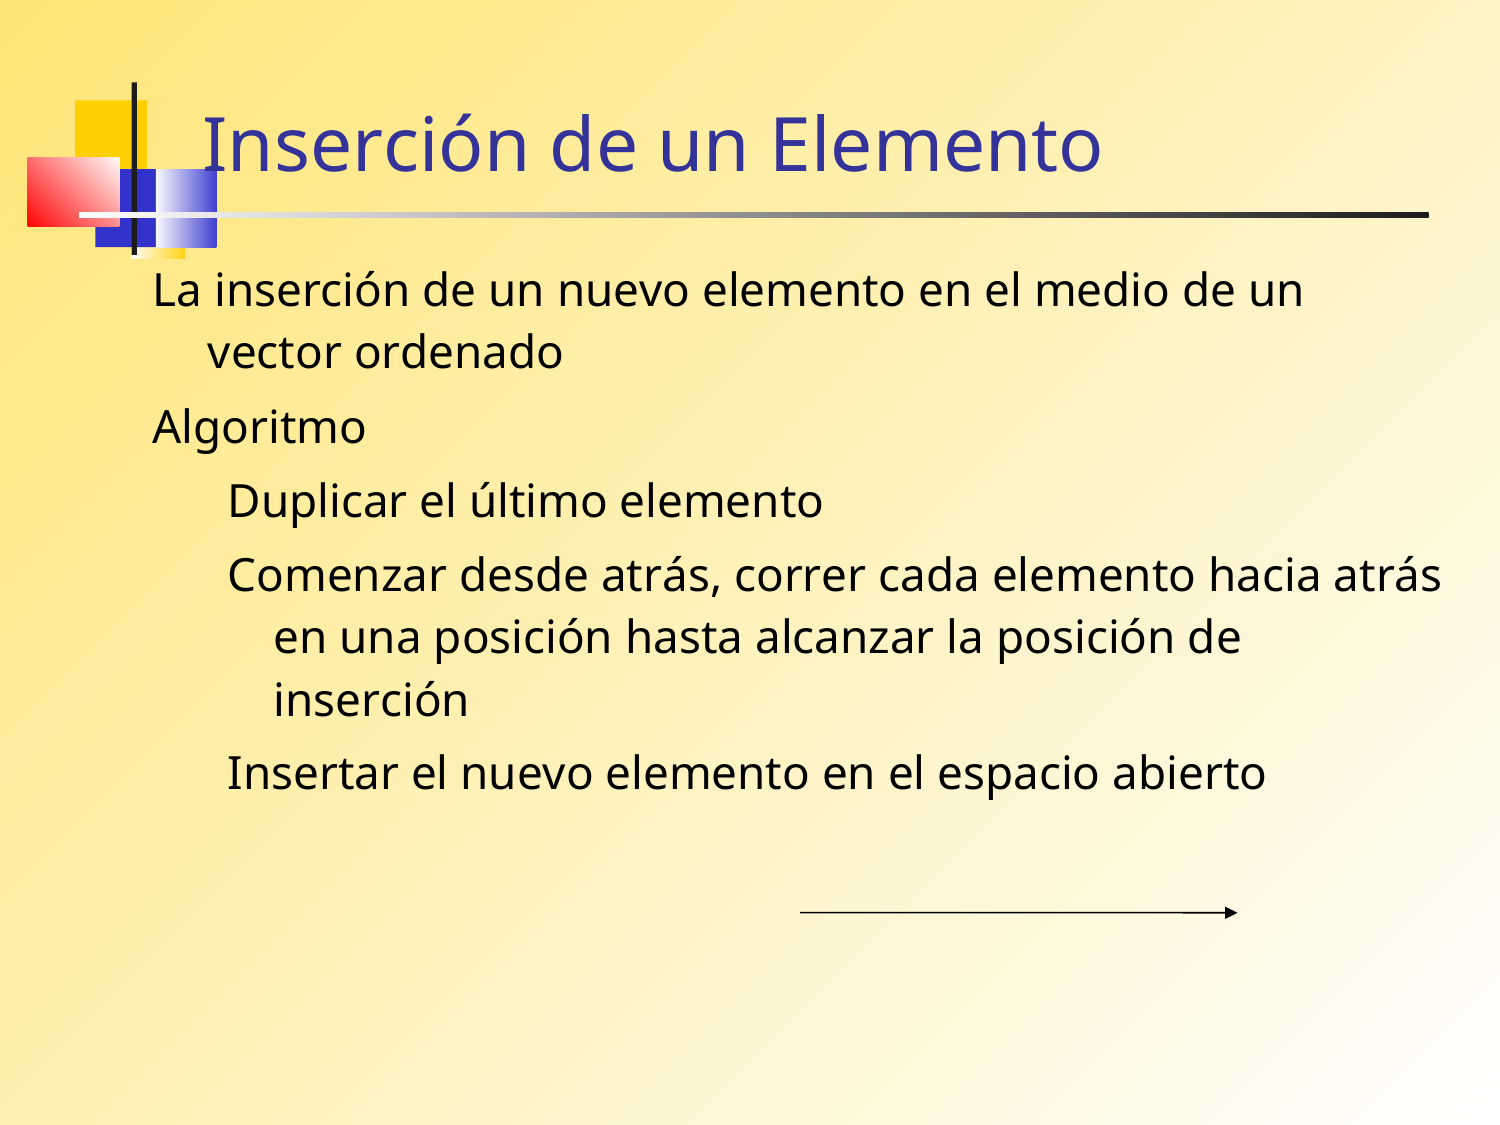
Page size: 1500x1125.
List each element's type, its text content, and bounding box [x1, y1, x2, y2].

title Inserción de un Elemento [187, 37, 1466, 201]
list La inserción de un nuevo elemento en el medio de un vector ordenado Algoritmo Duplicar el último elemento Comenzar desde atrás, correr cada elemento hacia atrás en una posición hasta alcanzar la posición de inserción Insertar el nuevo elemento en el espacio abierto [137, 249, 1463, 1013]
